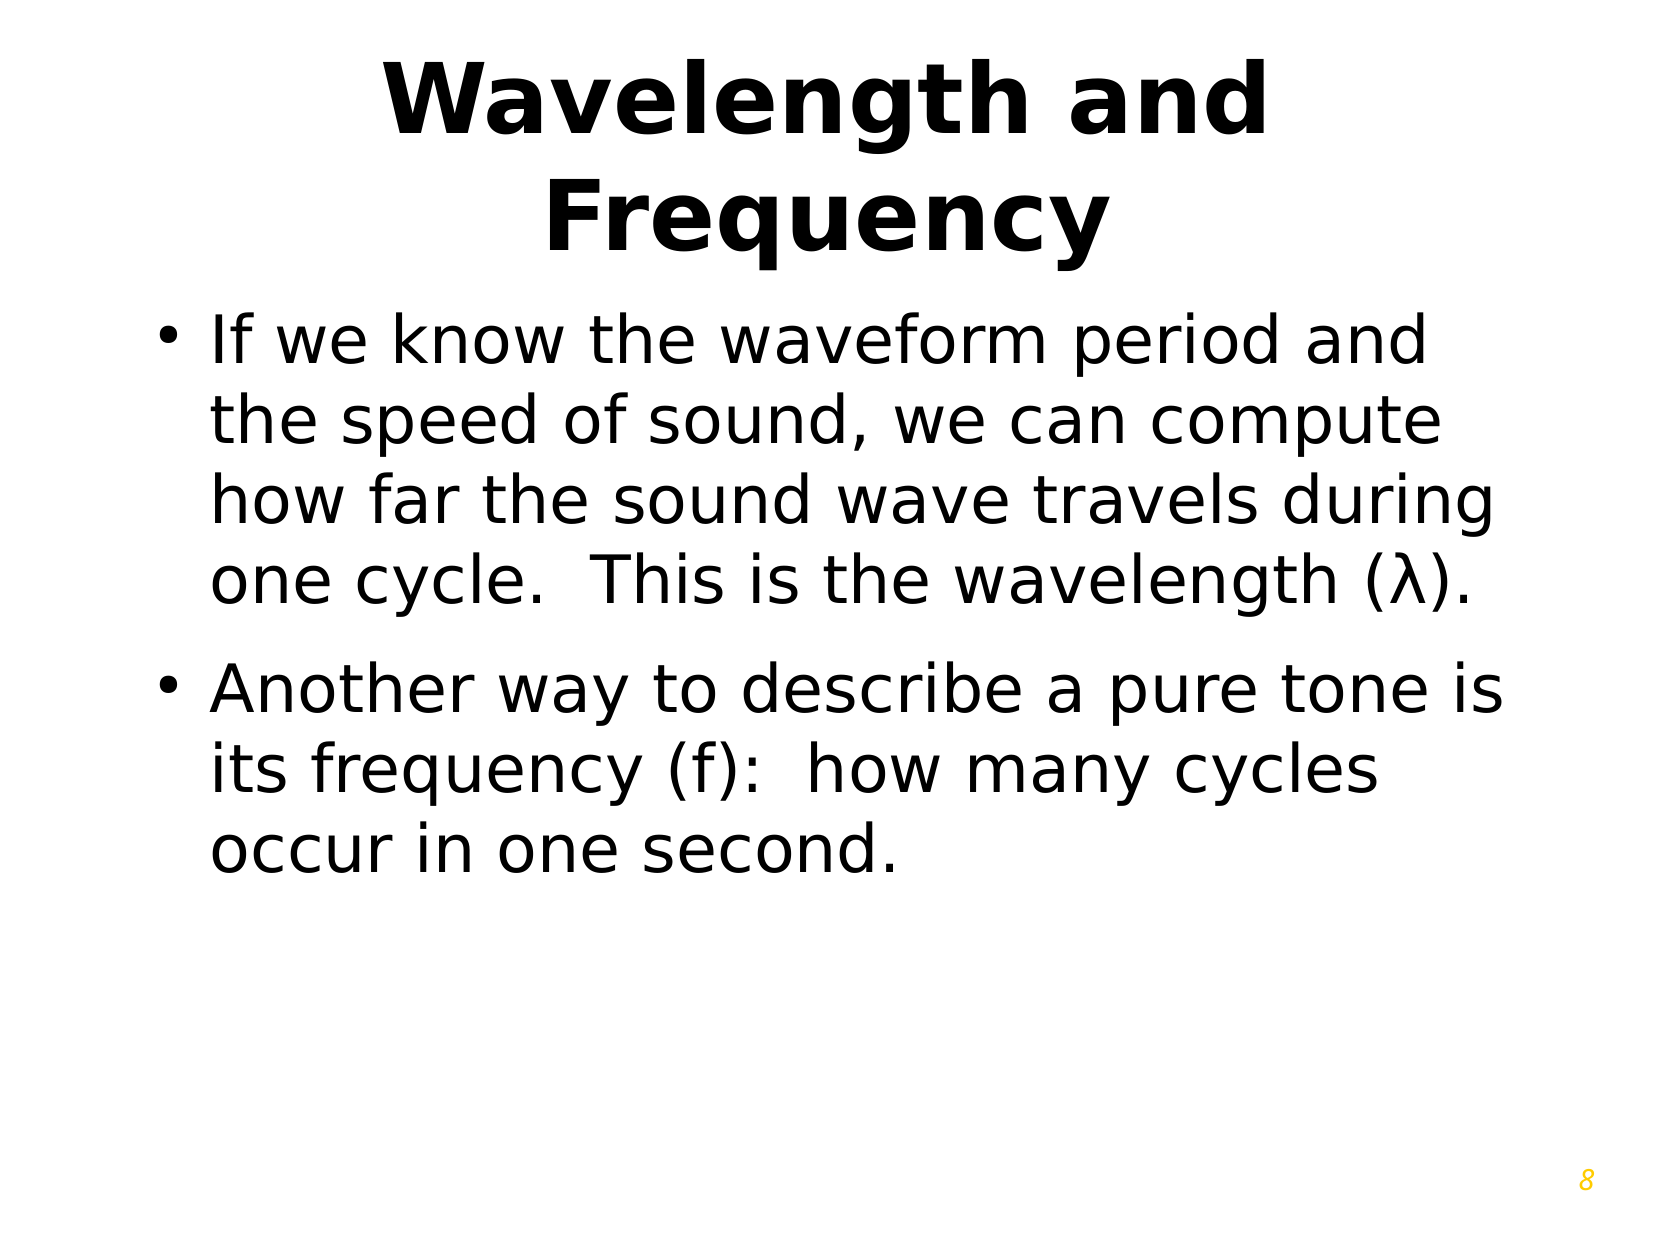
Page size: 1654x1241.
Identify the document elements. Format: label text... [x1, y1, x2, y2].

title Wavelength and Frequency [82, 49, 1571, 257]
list If we know the waveform period and the speed of sound, we can compute how far the sound wave travels during one cycle. This is the wavelength (λ). Another way to describe a pure tone is its frequency (f): how many cycles occur in one second. [124, 289, 1571, 1108]
slide_number <skaitlis> [1339, 1153, 1610, 1241]
